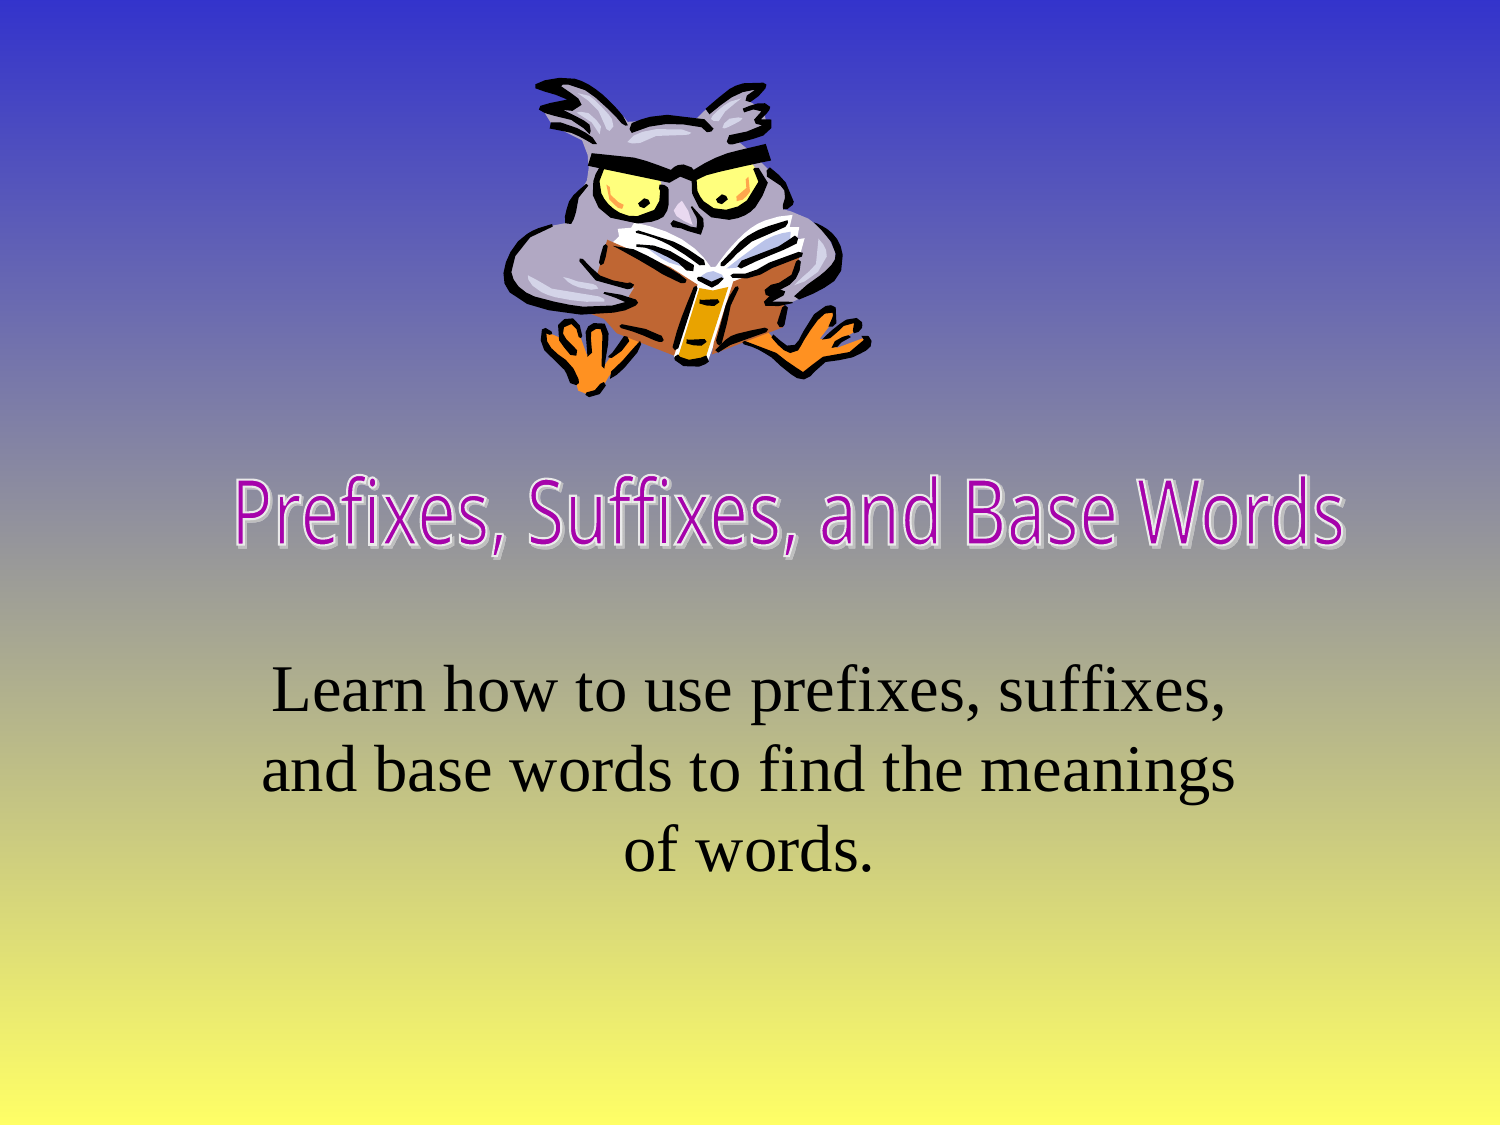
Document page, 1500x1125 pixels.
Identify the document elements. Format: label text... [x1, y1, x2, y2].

text_box Prefixes, Suffixes, and Base Words [821, 495, 852, 546]
text_box Prefixes, Suffixes, and Base Words [1203, 494, 1238, 546]
text_box Prefixes, Suffixes, and Base Words [237, 479, 270, 545]
text_box Prefixes, Suffixes, and Base Words [459, 494, 487, 546]
picture [500, 75, 876, 400]
text_box Prefixes, Suffixes, and Base Words [340, 474, 367, 545]
text_box Prefixes, Suffixes, and Base Words [304, 494, 336, 546]
text_box Prefixes, Suffixes, and Base Words [751, 494, 779, 546]
text_box Prefixes, Suffixes, and Base Words [632, 474, 659, 545]
text_box Prefixes, Suffixes, and Base Words [863, 494, 895, 545]
text_box Prefixes, Suffixes, and Base Words [1082, 494, 1115, 546]
text_box Prefixes, Suffixes, and Base Words [1272, 475, 1307, 546]
text_box Prefixes, Suffixes, and Base Words [420, 494, 453, 546]
text_box Prefixes, Suffixes, and Base Words [570, 495, 602, 546]
text_box Prefixes, Suffixes, and Base Words [608, 474, 635, 545]
text_box Prefixes, Suffixes, and Base Words [382, 495, 417, 545]
text_box Prefixes, Suffixes, and Base Words [1137, 479, 1201, 545]
text_box Prefixes, Suffixes, and Base Words [1247, 494, 1270, 545]
text_box Prefixes, Suffixes, and Base Words [1009, 495, 1040, 546]
text_box Prefixes, Suffixes, and Base Words [968, 479, 1003, 545]
text_box Prefixes, Suffixes, and Base Words [674, 495, 709, 545]
text_box Prefixes, Suffixes, and Base Words [529, 478, 562, 546]
text_box Prefixes, Suffixes, and Base Words [278, 494, 301, 545]
text_box Learn how to use prefixes, suffixes, and base words to find the meanings of words. [225, 637, 1276, 926]
text_box Prefixes, Suffixes, and Base Words [904, 475, 938, 546]
text_box Prefixes, Suffixes, and Base Words [712, 494, 745, 546]
text_box Prefixes, Suffixes, and Base Words [1315, 494, 1343, 546]
text_box Prefixes, Suffixes, and Base Words [1049, 494, 1076, 546]
